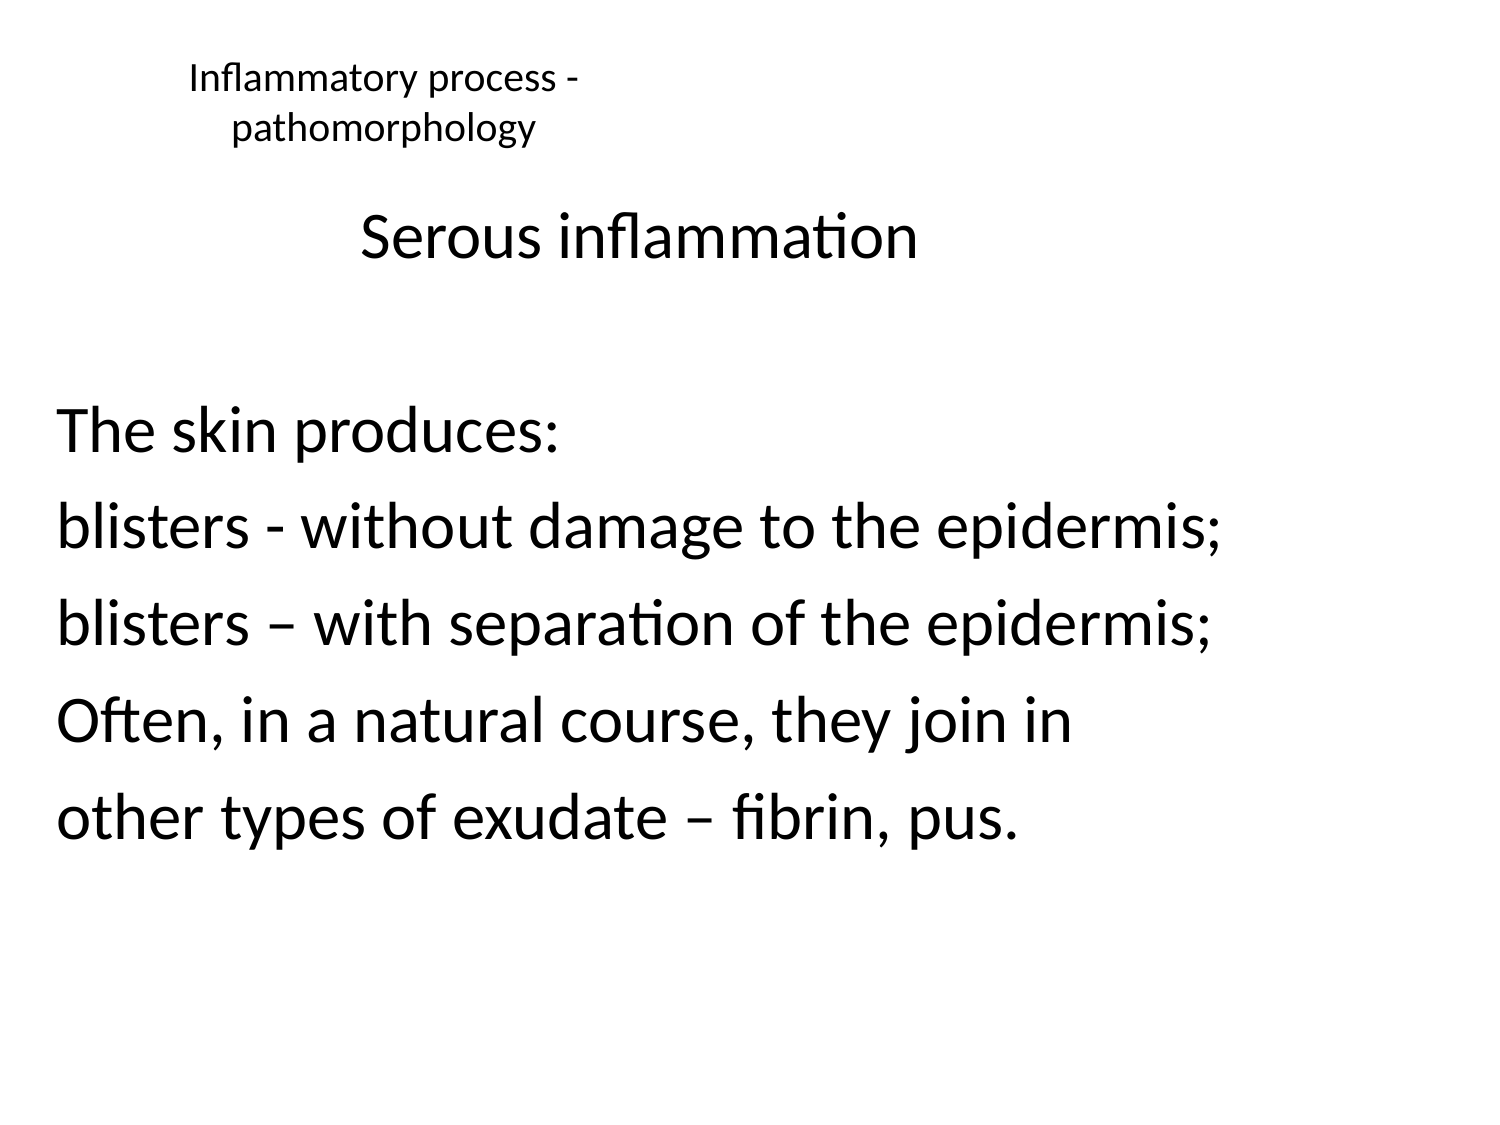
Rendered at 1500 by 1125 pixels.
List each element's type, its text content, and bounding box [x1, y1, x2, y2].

title Inflammatory process - pathomorphology [76, 42, 691, 126]
list Serous inflammation The skin produces: blisters - without damage to the epidermis; blisters – with separation of the epidermis; Often, in a natural course, they join in other types of exudate – fibrin, pus. [41, 184, 1483, 1005]
